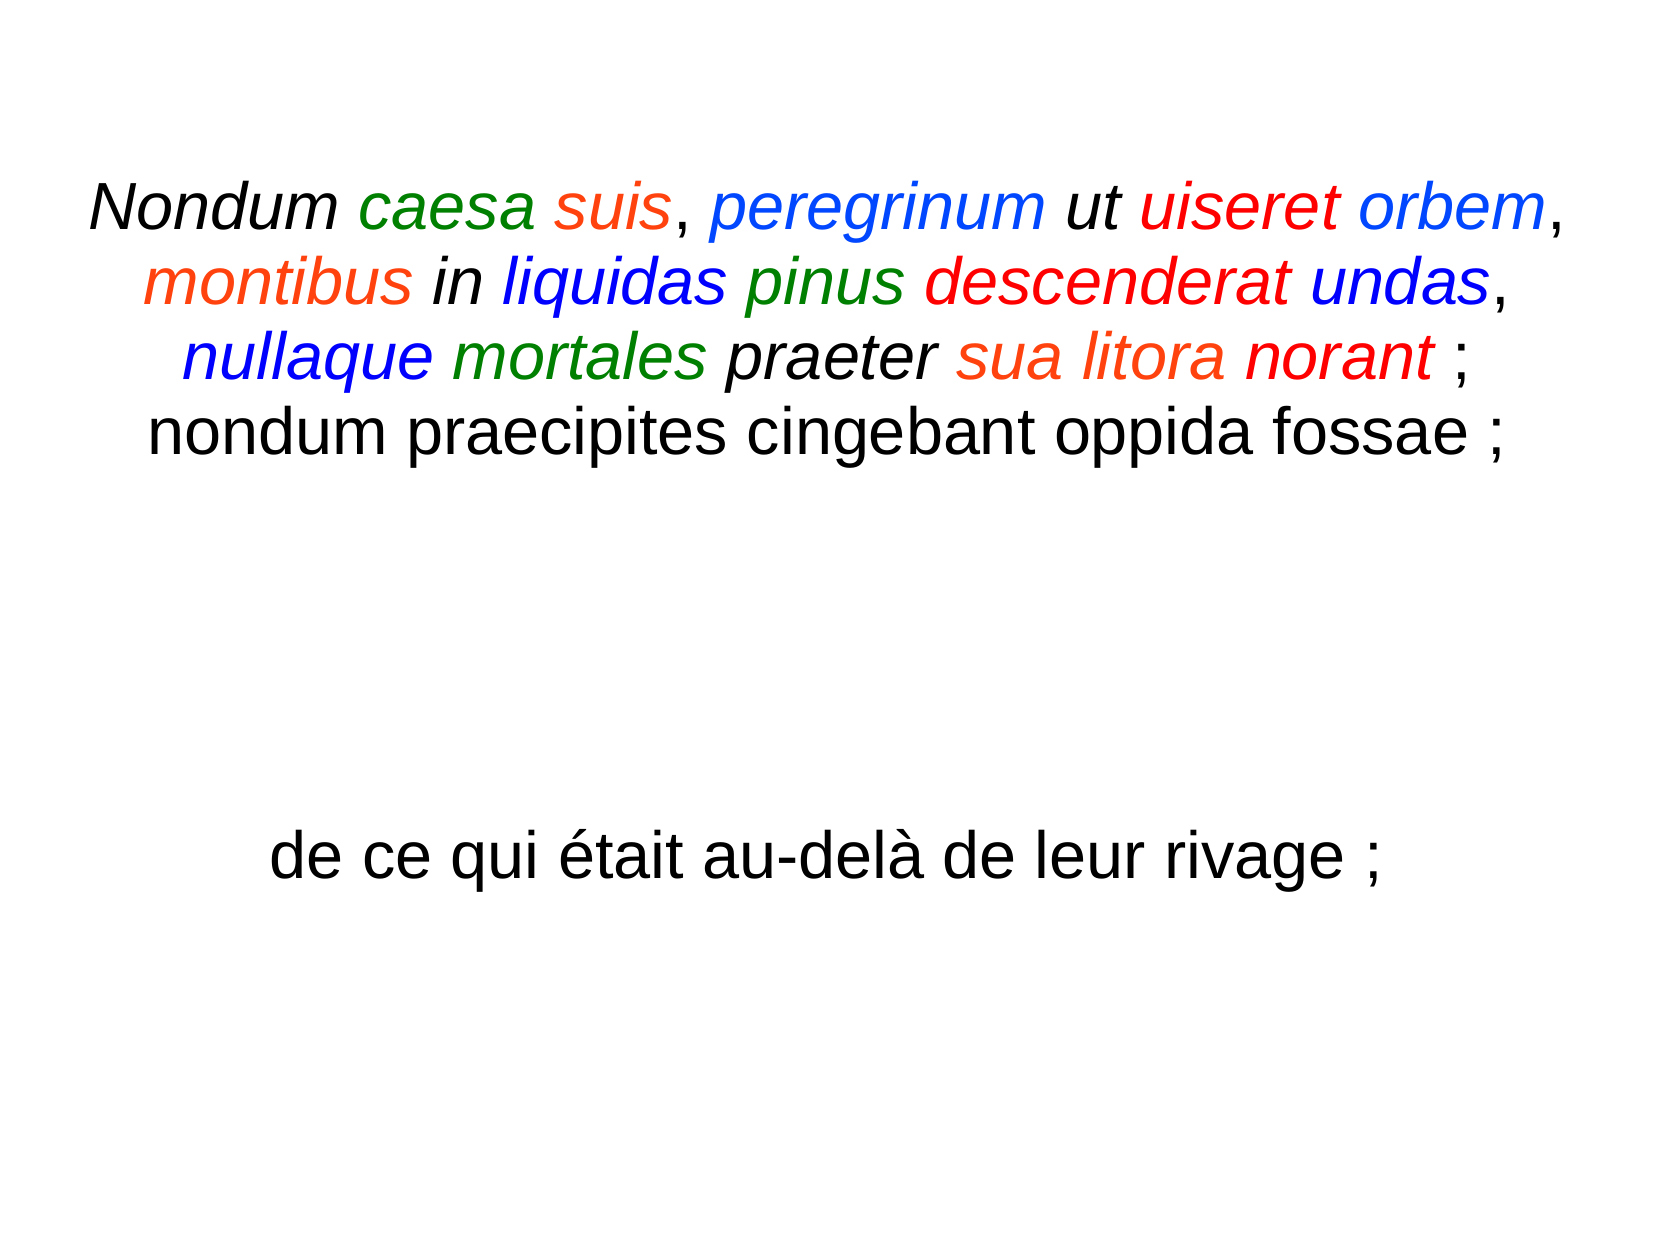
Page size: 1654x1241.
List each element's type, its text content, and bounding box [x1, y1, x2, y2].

subtitle de ce qui était au-delà de leur rivage ; [82, 602, 1571, 1109]
title Nondum caesa suis, peregrinum ut uiseret orbem, montibus in liquidas pinus descenderat undas, nullaque mortales praeter sua litora norant ; nondum praecipites cingebant oppida fossae ; [47, 35, 1607, 603]
